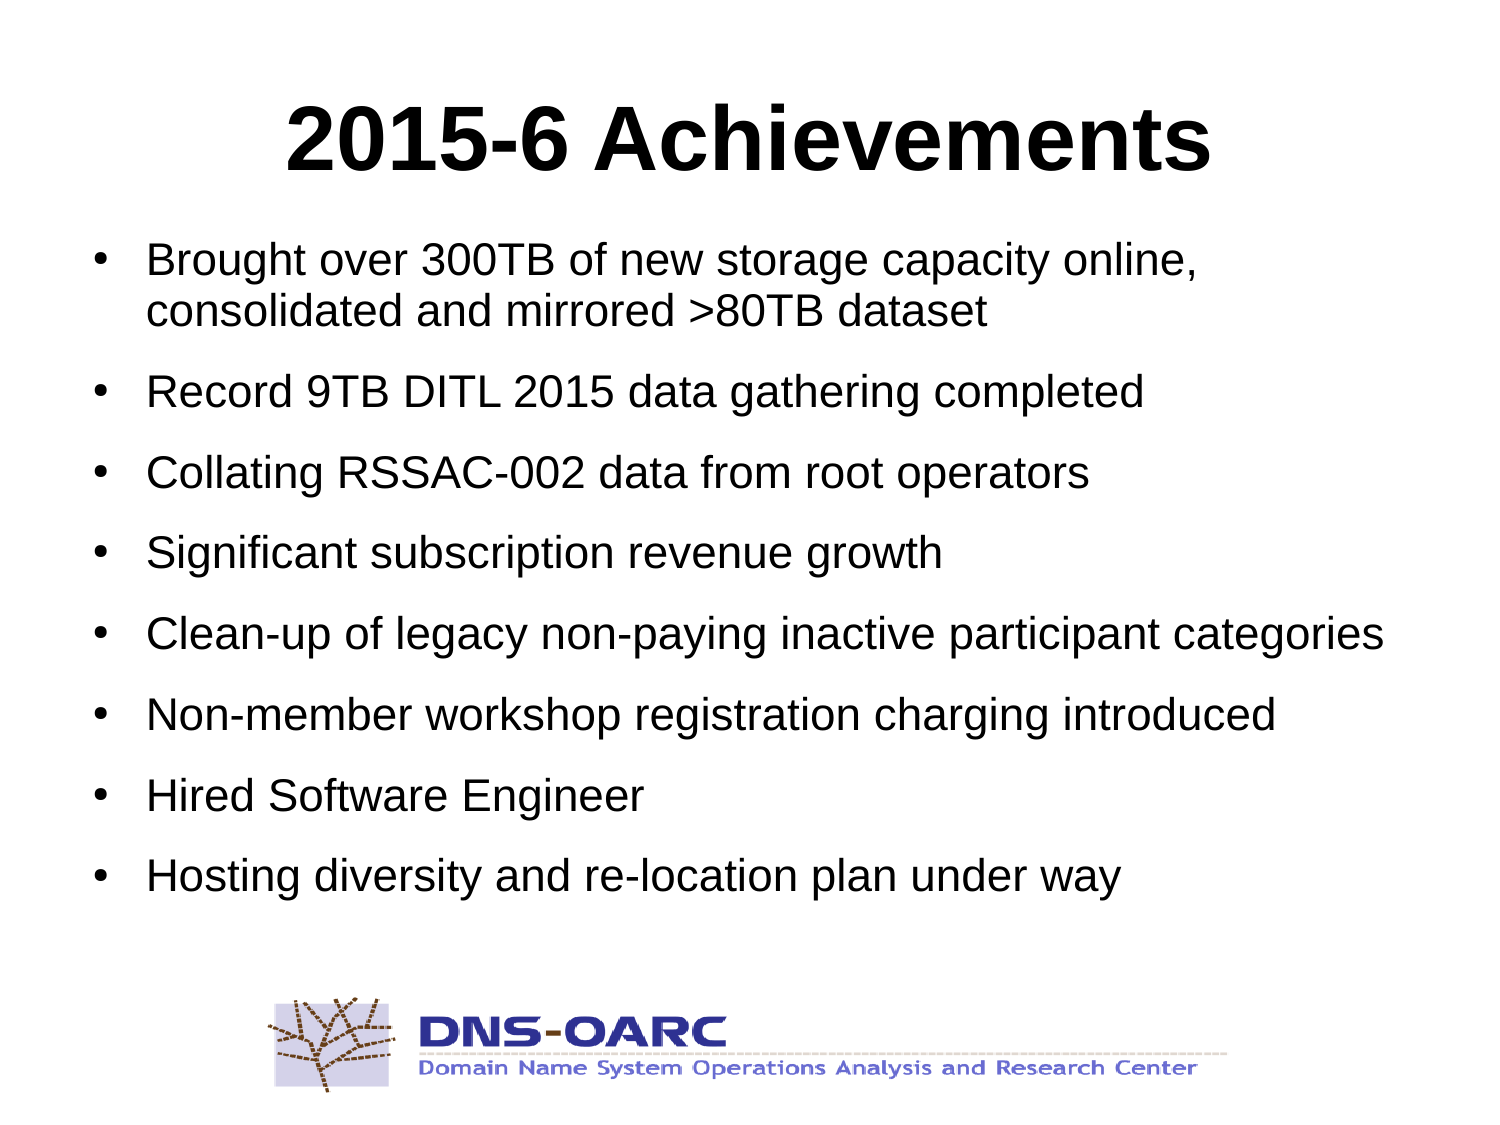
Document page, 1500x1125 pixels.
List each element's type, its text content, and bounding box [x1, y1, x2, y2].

picture [214, 991, 1259, 1099]
title 2015-6 Achievements [75, 44, 1425, 233]
list Brought over 300TB of new storage capacity online, consolidated and mirrored >80TB dataset Record 9TB DITL 2015 data gathering completed Collating RSSAC-002 data from root operators Significant subscription revenue growth Clean-up of legacy non-paying inactive participant categories Non-member workshop registration charging introduced Hired Software Engineer Hosting diversity and re-location plan under way [75, 233, 1425, 887]
